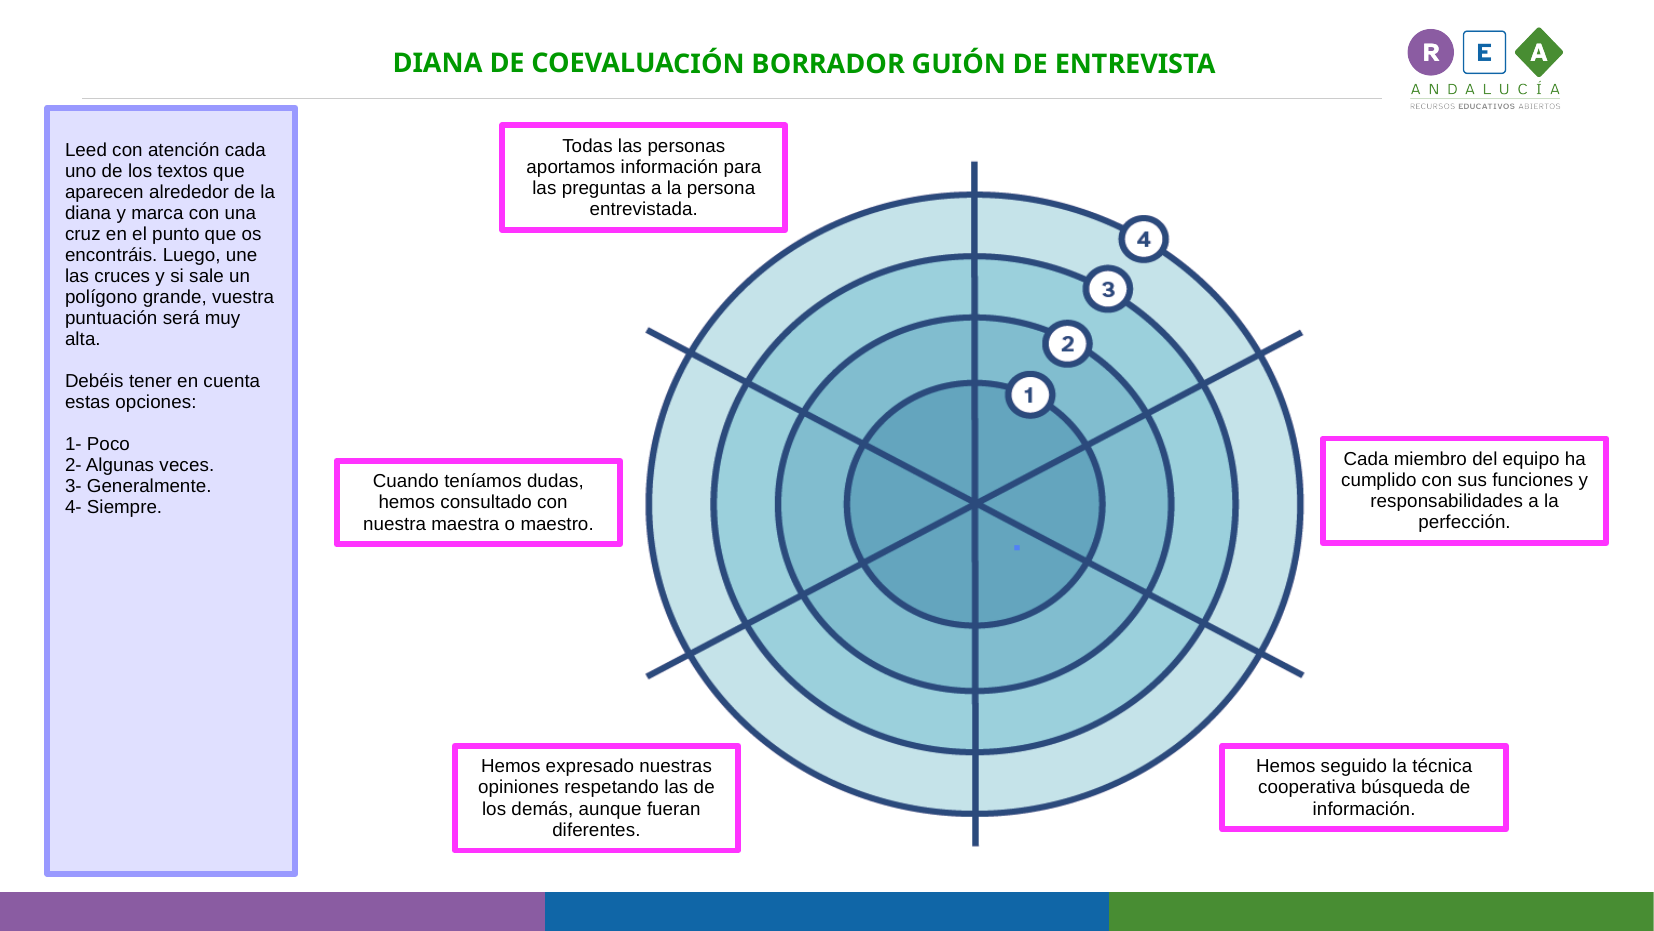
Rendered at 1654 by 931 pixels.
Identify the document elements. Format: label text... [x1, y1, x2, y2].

text_box Hemos expresado nuestras opiniones respetando las de los demás, aunque fueran diferentes. [454, 745, 739, 851]
text_box Leed con atención cada uno de los textos que aparecen alrededor de la diana y marca con una cruz en el punto que os encontráis. Luego, une las cruces y si sale un polígono grande, vuestra puntuación será muy alta. Debéis tener en cuenta estas opciones: 1- Poco 2- Algunas veces. 3- Generalmente. 4- Siempre. [47, 107, 296, 875]
text_box Cuando teníamos dudas, hemos consultado con nuestra maestra o maestro. [336, 460, 621, 545]
picture [1400, 0, 1571, 154]
picture [584, 129, 1353, 866]
text_box Cada miembro del equipo ha cumplido con sus funciones y responsabilidades a la perfección. [1322, 438, 1607, 544]
text_box DIANA DE COEVALUACIÓN BORRADOR GUIÓN DE ENTREVISTA [377, 36, 1287, 96]
text_box Hemos seguido la técnica cooperativa búsqueda de información. [1222, 745, 1506, 830]
text_box Todas las personas aportamos información para las preguntas a la persona entrevistada. [501, 125, 786, 231]
